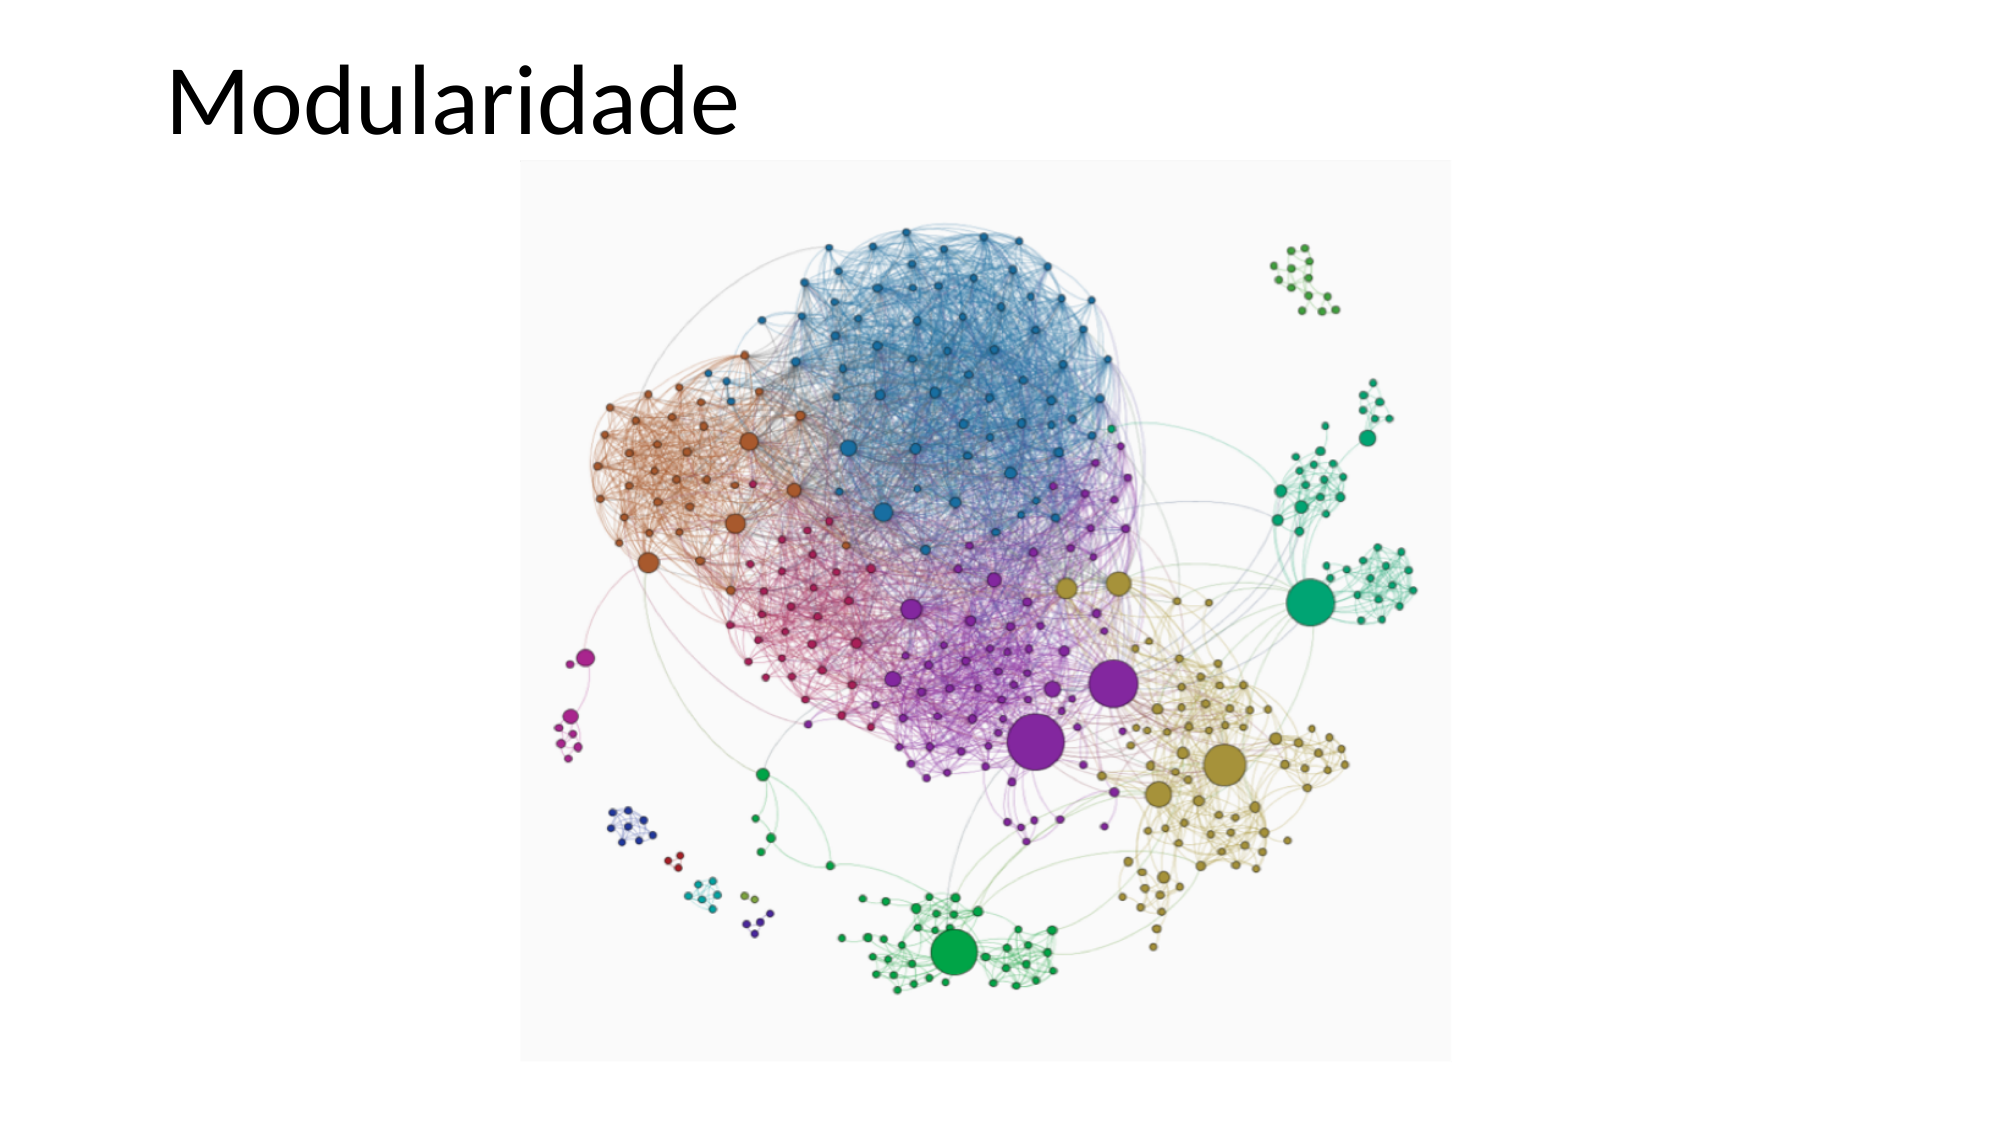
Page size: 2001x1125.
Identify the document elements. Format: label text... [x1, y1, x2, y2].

title Modularidade [165, 47, 1666, 168]
picture [518, 159, 1453, 1063]
